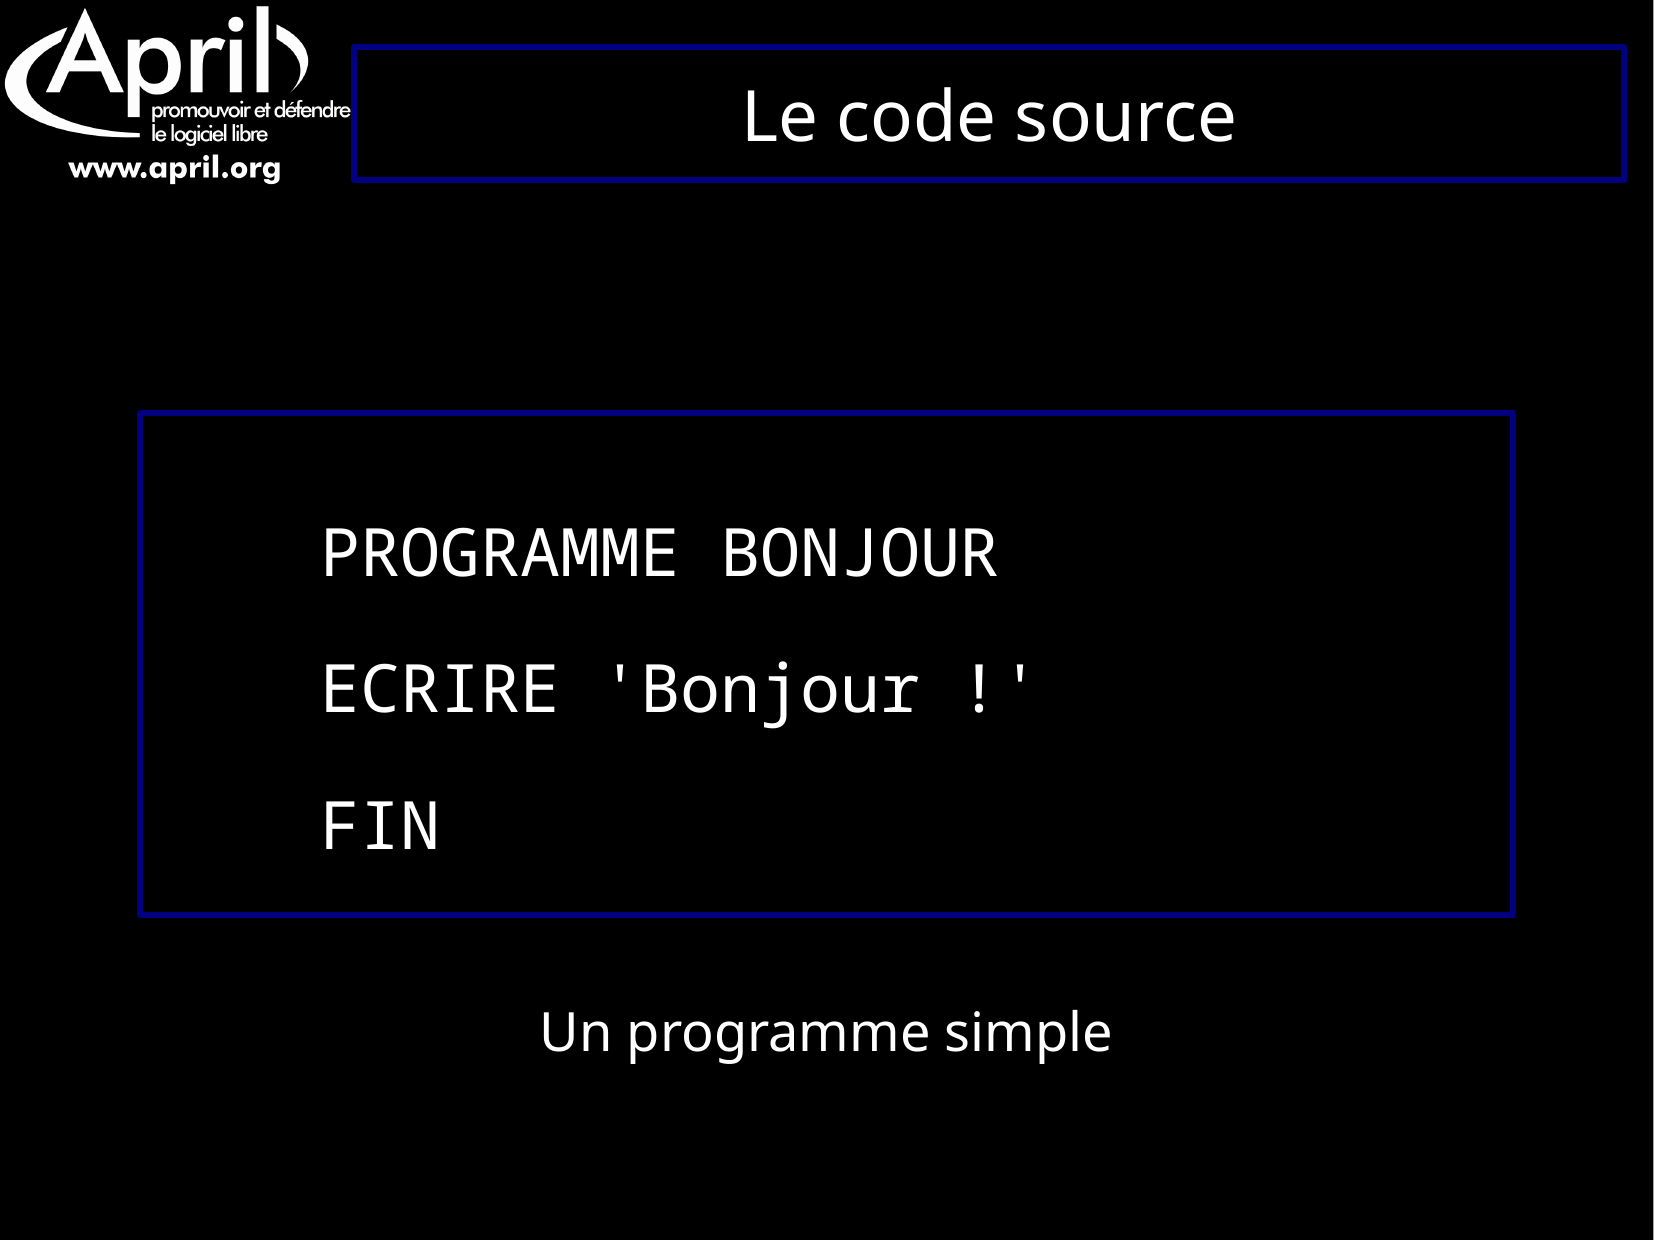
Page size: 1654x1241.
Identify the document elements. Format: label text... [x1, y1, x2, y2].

title PROGRAMME BONJOUR ECRIRE 'Bonjour !' FIN [140, 413, 1514, 916]
title Le code source [354, 47, 1625, 181]
picture [0, 0, 355, 200]
text_box Un programme simple [191, 986, 1462, 1064]
